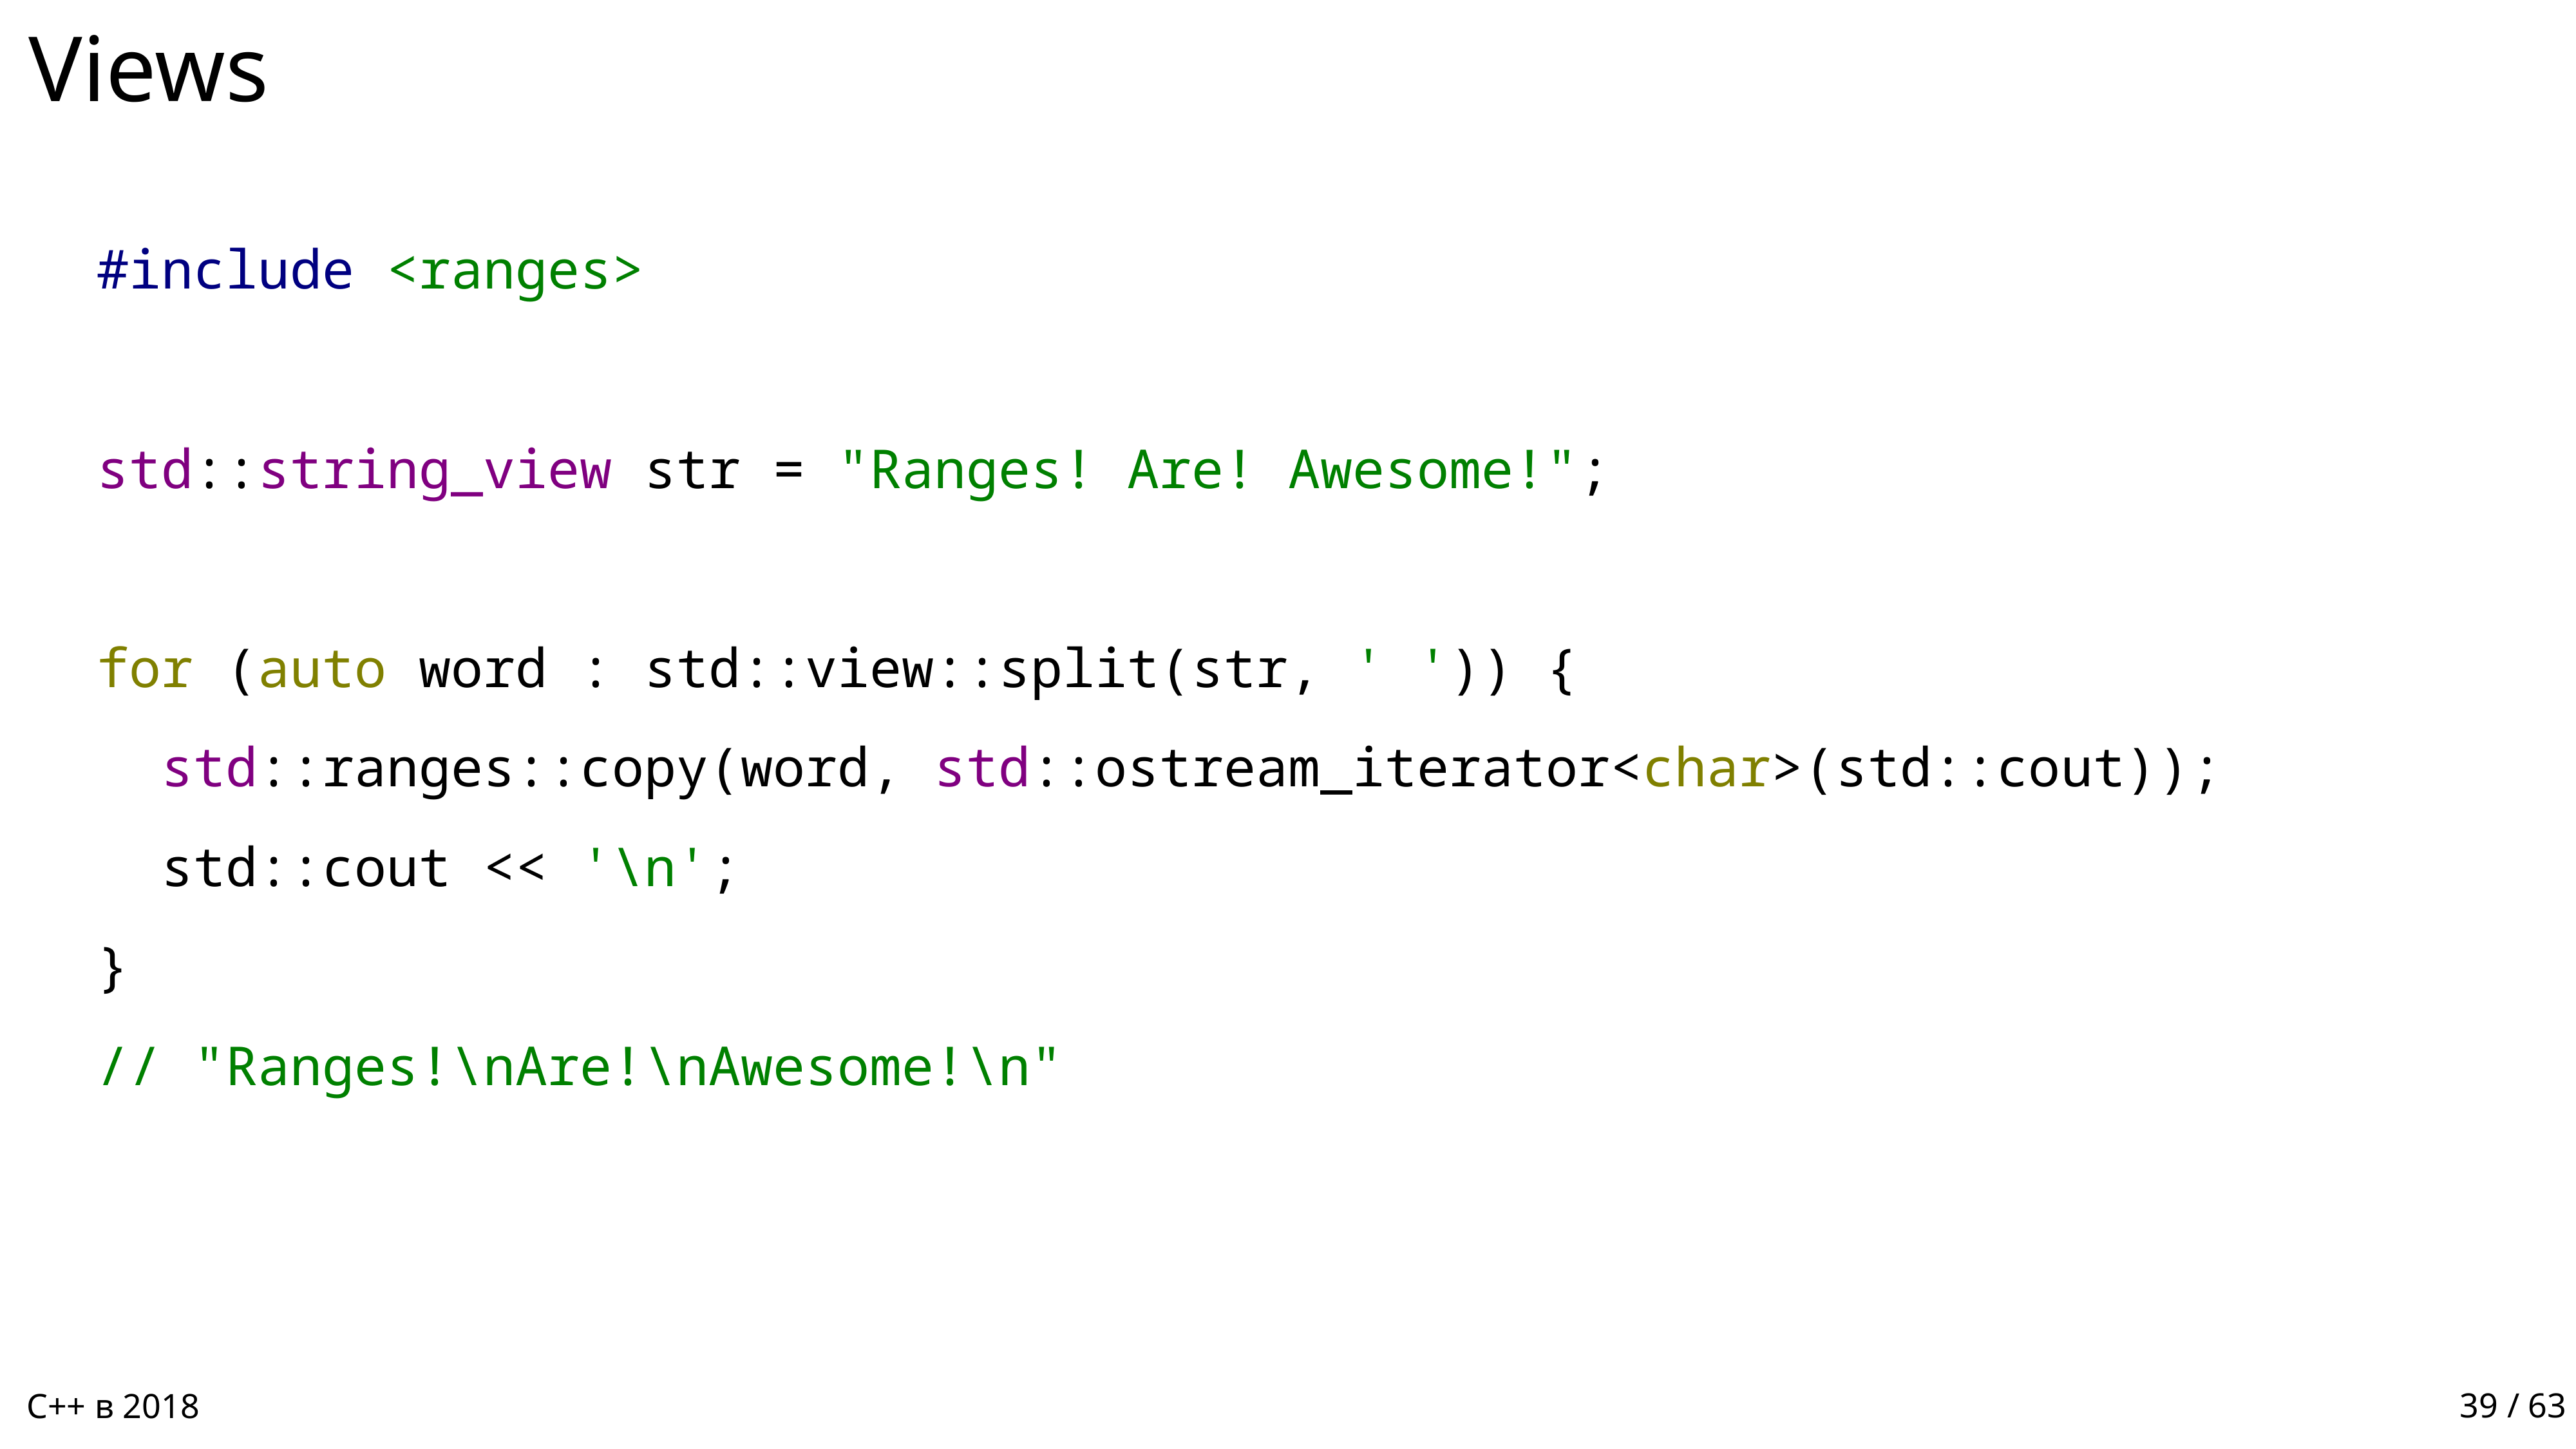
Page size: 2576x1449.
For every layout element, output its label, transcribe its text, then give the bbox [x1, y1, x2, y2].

list <number> / 63 [1479, 1376, 2576, 1431]
list C++ в 2018 [17, 1376, 1114, 1431]
list #include <ranges> std::string_view str = "Ranges! Are! Awesome!"; for (auto word : std::view::split(str, ' ')) { std::ranges::copy(word, std::ostream_iterator<char>(std::cout)); std::cout << '\n'; } // "Ranges!\nAre!\nAwesome!\n" [87, 214, 2551, 1382]
title Views [19, 19, 2551, 155]
